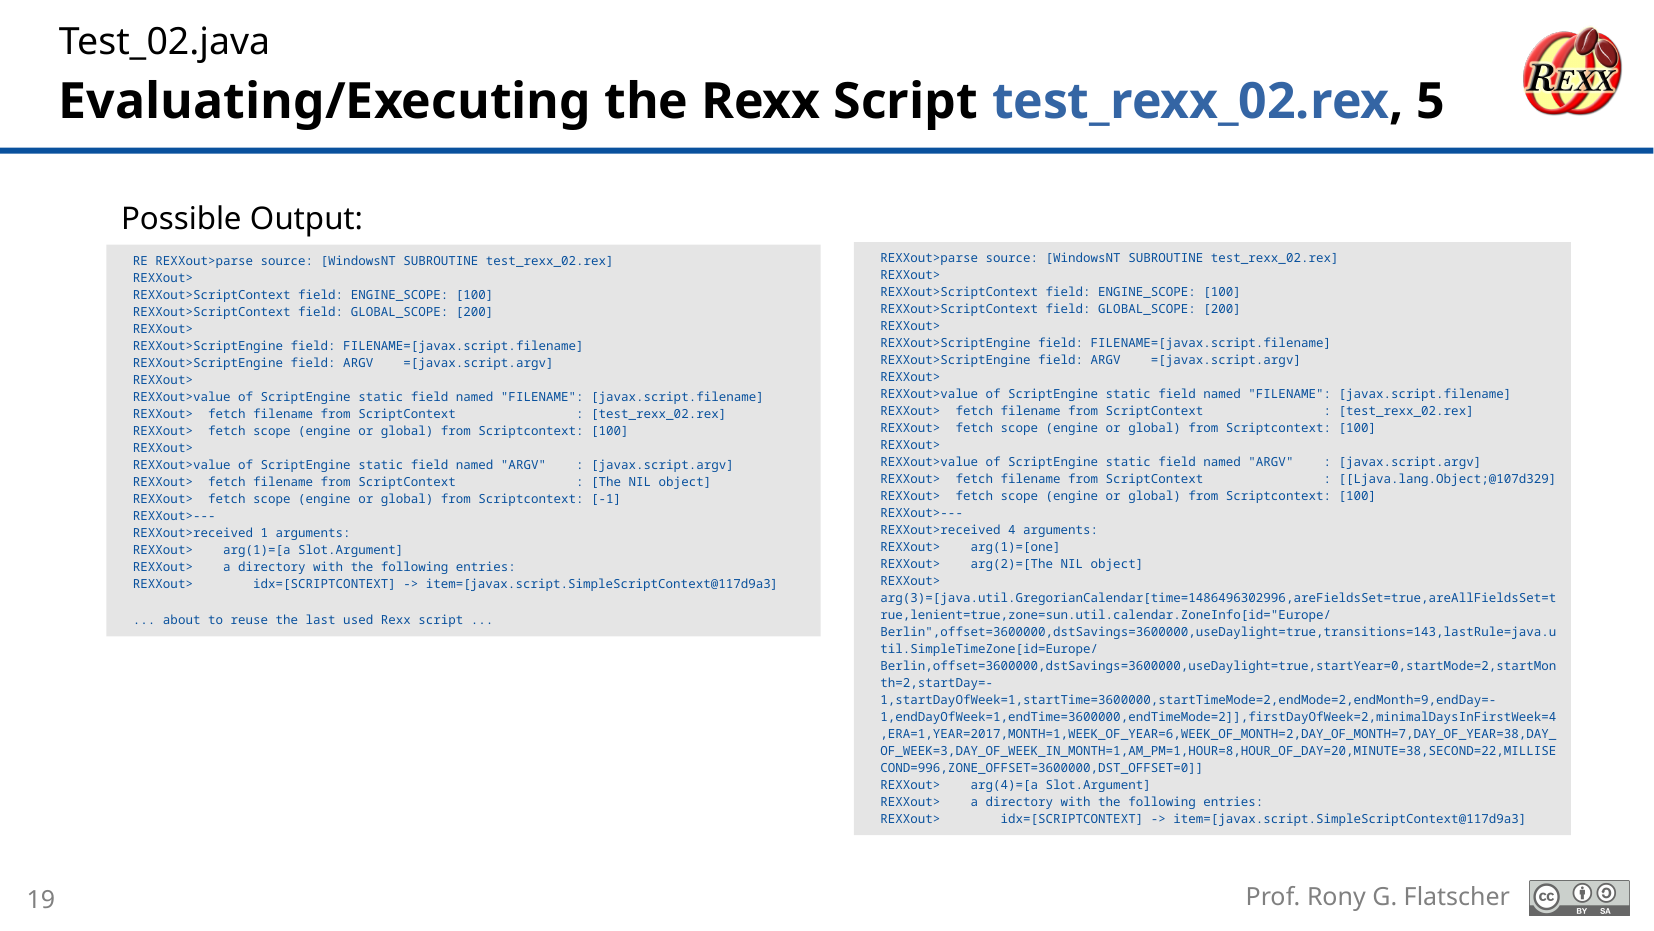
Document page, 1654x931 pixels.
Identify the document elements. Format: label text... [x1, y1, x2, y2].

text_box REXXout>parse source: [WindowsNT SUBROUTINE test_rexx_02.rex] REXXout> REXXout>ScriptContext field: ENGINE_SCOPE: [100] REXXout>ScriptContext field: GLOBAL_SCOPE: [200] REXXout> REXXout>ScriptEngine field: FILENAME=[javax.script.filename] REXXout>ScriptEngine field: ARGV =[javax.script.argv] REXXout> REXXout>value of ScriptEngine static field named "FILENAME": [javax.script.filename] REXXout> fetch filename from ScriptContext : [test_rexx_02.rex] REXXout> fetch scope (engine or global) from Scriptcontext: [100] REXXout> REXXout>value of ScriptEngine static field named "ARGV" : [javax.script.argv] REXXout> fetch filename from ScriptContext : [[Ljava.lang.Object;@107d329] REXXout> fetch scope (engine or global) from Scriptcontext: [100] REXXout>--- REXXout>received 4 arguments: REXXout> arg(1)=[one] REXXout> arg(2)=[The NIL object] REXXout> arg(3)=[java.util.GregorianCalendar[time=1486496302996,areFieldsSet=true,areAllFieldsSet=true,lenient=true,zone=sun.util.calendar.ZoneInfo[id="Europe/Berlin",offset=3600000,dstSavings=3600000,useDaylight=true,transitions=143,lastRule=java.util.SimpleTimeZone[id=Europe/Berlin,offset=3600000,dstSavings=3600000,useDaylight=true,startYear=0,startMode=2,startMonth=2,startDay=-1,startDayOfWeek=1,startTime=3600000,startTimeMode=2,endMode=2,endMonth=9,endDay=-1,endDayOfWeek=1,endTime=3600000,endTimeMode=2]],firstDayOfWeek=2,minimalDaysInFirstWeek=4,ERA=1,YEAR=2017,MONTH=1,WEEK_OF_YEAR=6,WEEK_OF_MONTH=2,DAY_OF_MONTH=7,DAY_OF_YEAR=38,DAY_OF_WEEK=3,DAY_OF_WEEK_IN_MONTH=1,AM_PM=1,HOUR=8,HOUR_OF_DAY=20,MINUTE=38,SECOND=22,MILLISECOND=996,ZONE_OFFSET=3600000,DST_OFFSET=0]] REXXout> arg(4)=[a Slot.Argument] REXXout> a directory with the following entries: REXXout> idx=[SCRIPTCONTEXT] -> item=[javax.script.SimpleScriptContext@117d9a3] [853, 242, 1571, 810]
text_box RE REXXout>parse source: [WindowsNT SUBROUTINE test_rexx_02.rex] REXXout> REXXout>ScriptContext field: ENGINE_SCOPE: [100] REXXout>ScriptContext field: GLOBAL_SCOPE: [200] REXXout> REXXout>ScriptEngine field: FILENAME=[javax.script.filename] REXXout>ScriptEngine field: ARGV =[javax.script.argv] REXXout> REXXout>value of ScriptEngine static field named "FILENAME": [javax.script.filename] REXXout> fetch filename from ScriptContext : [test_rexx_02.rex] REXXout> fetch scope (engine or global) from Scriptcontext: [100] REXXout> REXXout>value of ScriptEngine static field named "ARGV" : [javax.script.argv] REXXout> fetch filename from ScriptContext : [The NIL object] REXXout> fetch scope (engine or global) from Scriptcontext: [-1] REXXout>--- REXXout>received 1 arguments: REXXout> arg(1)=[a Slot.Argument] REXXout> a directory with the following entries: REXXout> idx=[SCRIPTCONTEXT] -> item=[javax.script.SimpleScriptContext@117d9a3] ... about to reuse the last used Rexx script ... [106, 244, 821, 620]
title Test_02.java Evaluating/Executing the Rexx Script test_rexx_02.rex, 5 [0, 0, 1625, 148]
text_box Possible Output: [106, 188, 637, 244]
